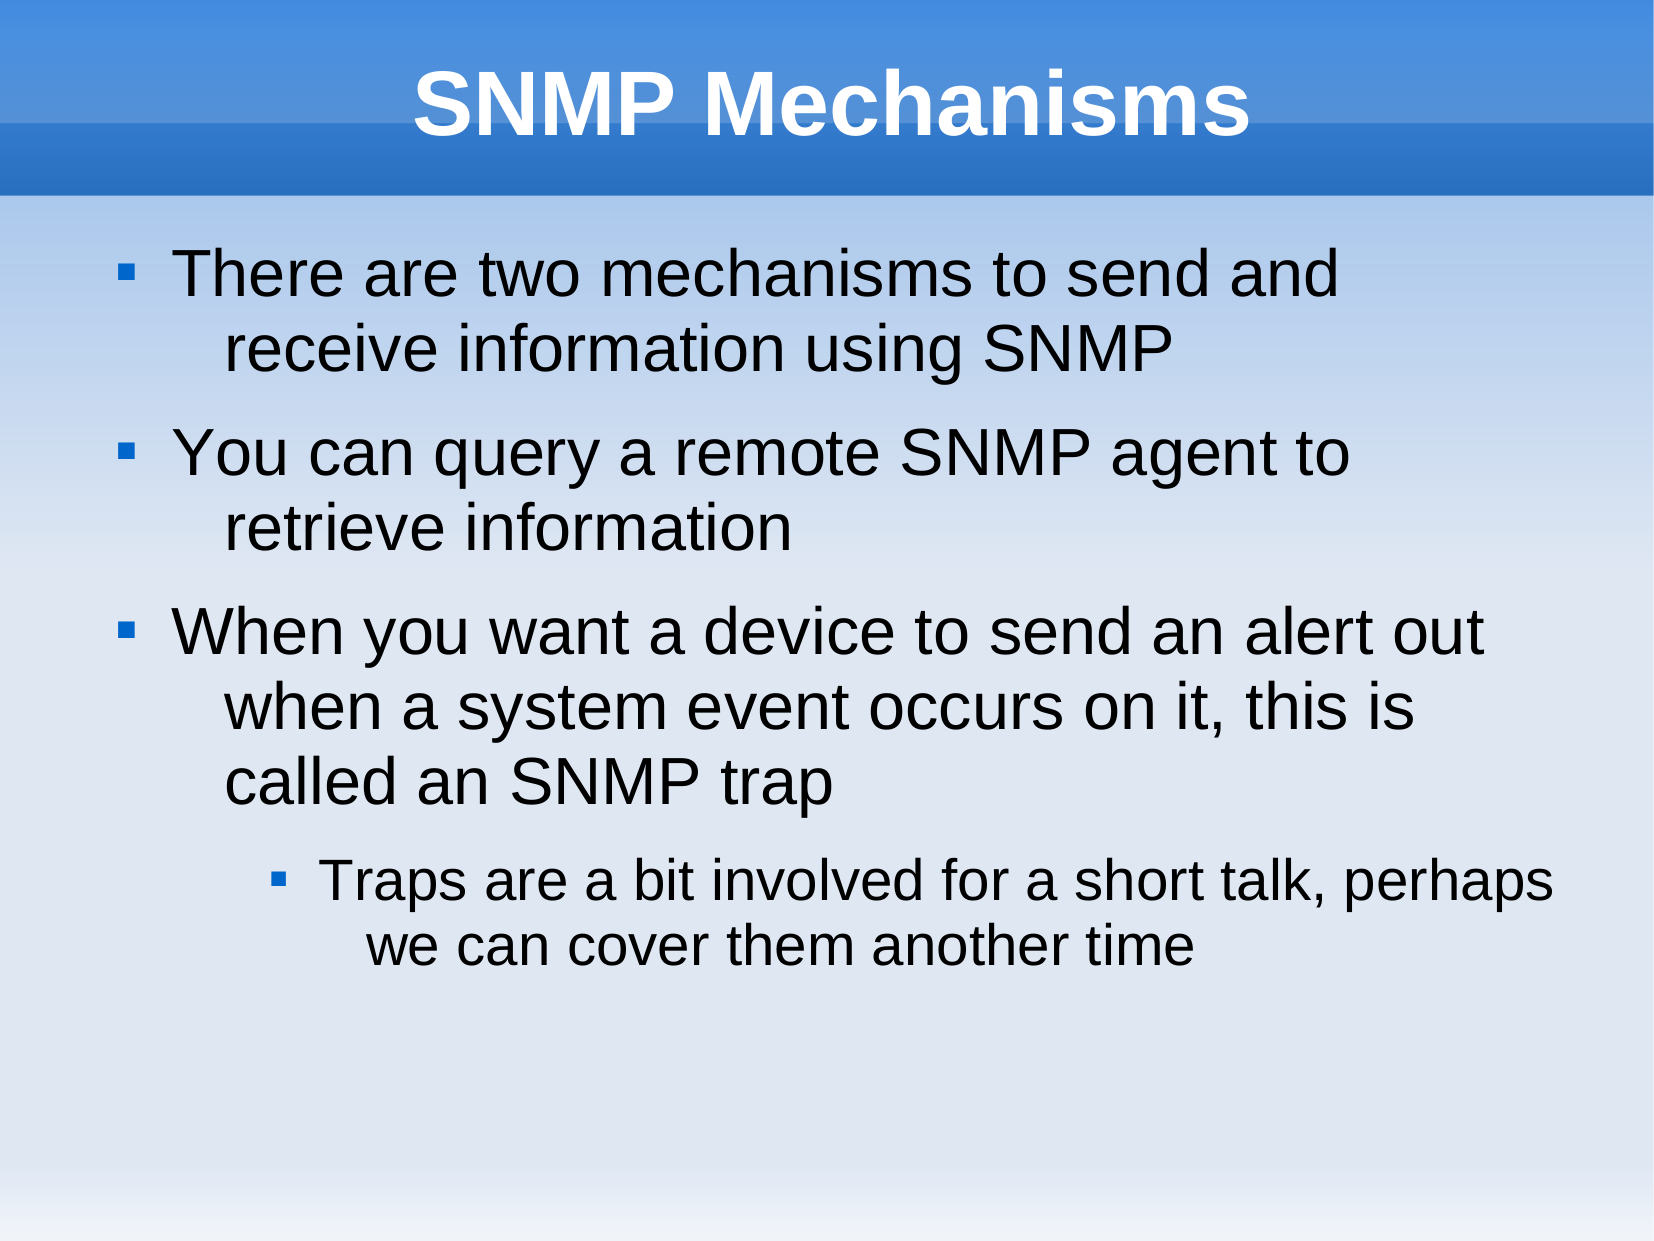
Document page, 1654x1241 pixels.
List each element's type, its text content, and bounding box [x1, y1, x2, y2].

picture [0, 0, 1654, 1241]
list There are two mechanisms to send and receive information using SNMP You can query a remote SNMP agent to retrieve information When you want a device to send an alert out when a system event occurs on it, this is called an SNMP trap Traps are a bit involved for a short talk, perhaps we can cover them another time [82, 236, 1571, 1182]
title SNMP Mechanisms [88, 0, 1577, 207]
